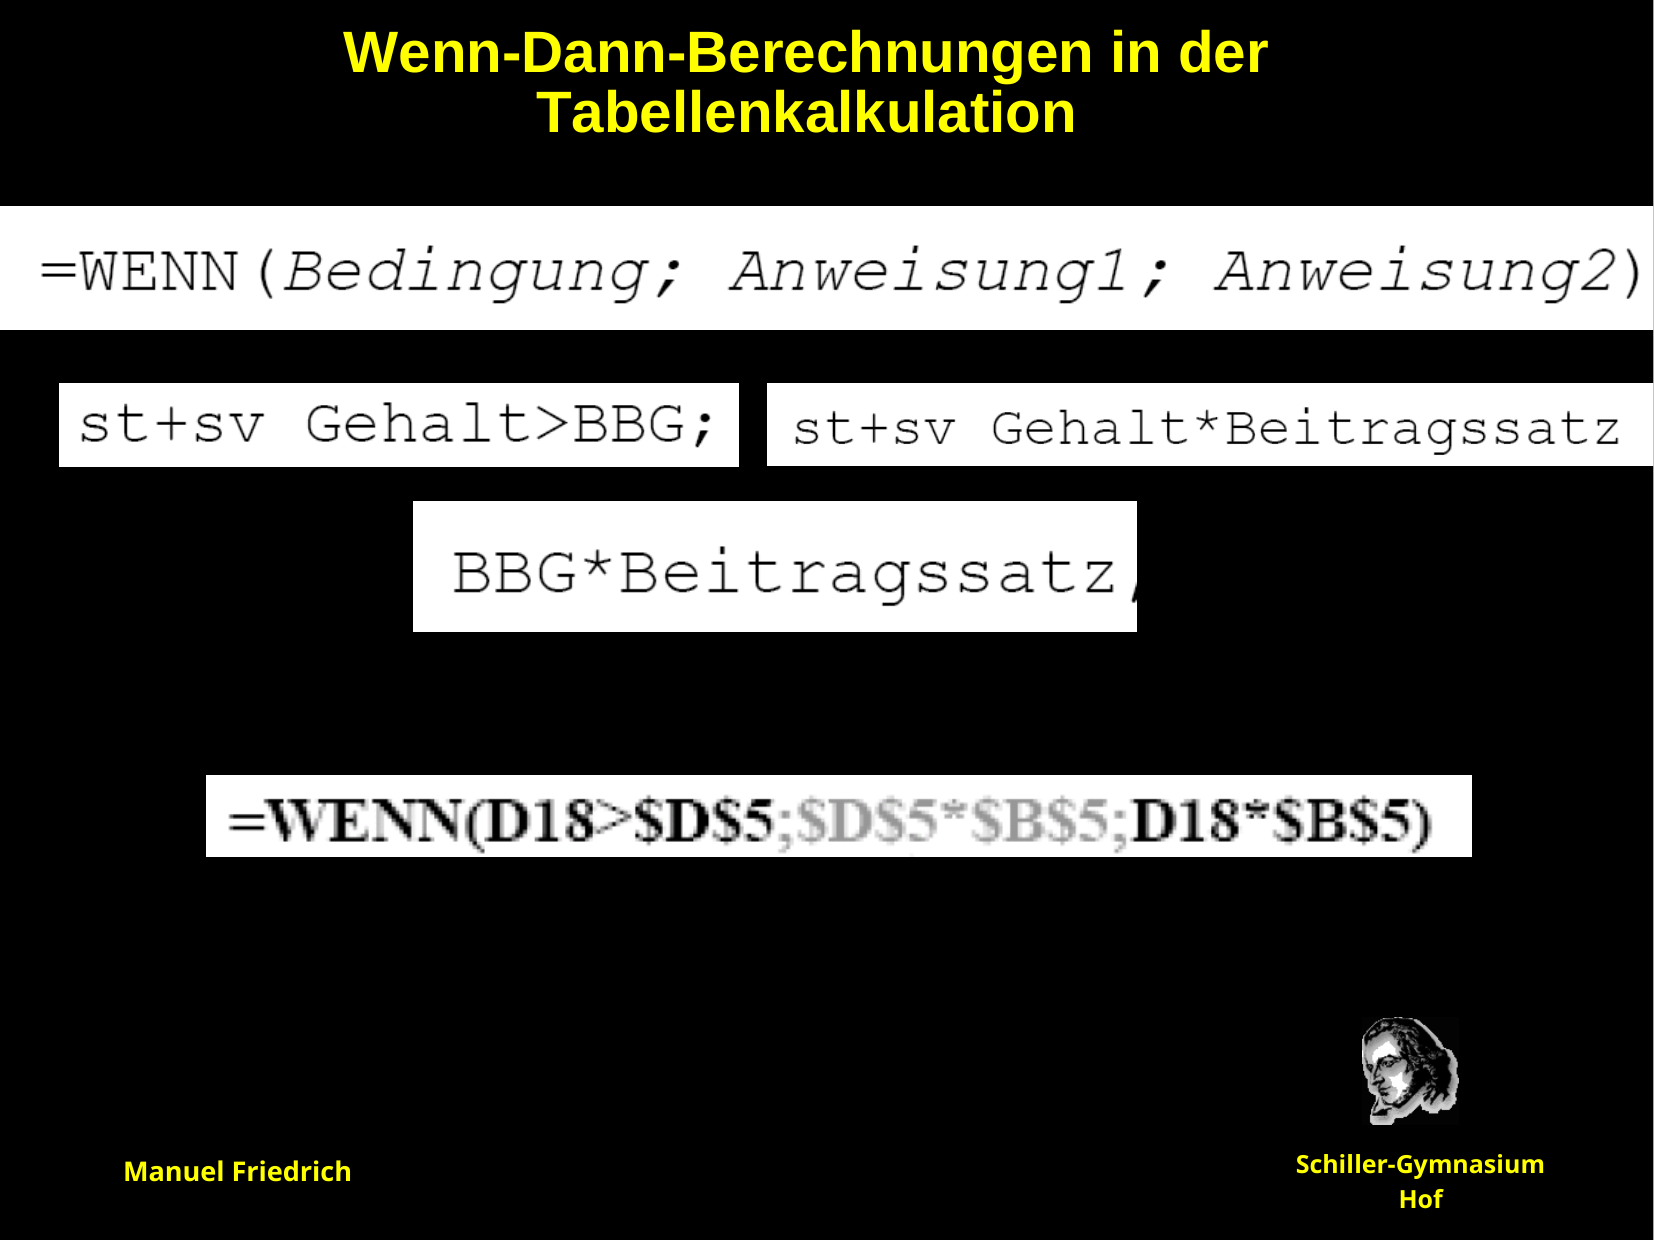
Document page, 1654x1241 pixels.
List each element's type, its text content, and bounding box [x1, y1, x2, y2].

picture [0, 206, 1654, 330]
picture [1362, 1017, 1459, 1126]
picture [59, 383, 739, 467]
text_box Manuel Friedrich [123, 1151, 353, 1191]
picture [413, 501, 1137, 632]
text_box Wenn-Dann-Berechnungen in der Tabellenkalkulation [343, 23, 1270, 206]
picture [206, 775, 1472, 857]
picture [767, 383, 1654, 466]
text_box Schiller-Gymnasium Hof [1295, 1145, 1546, 1216]
